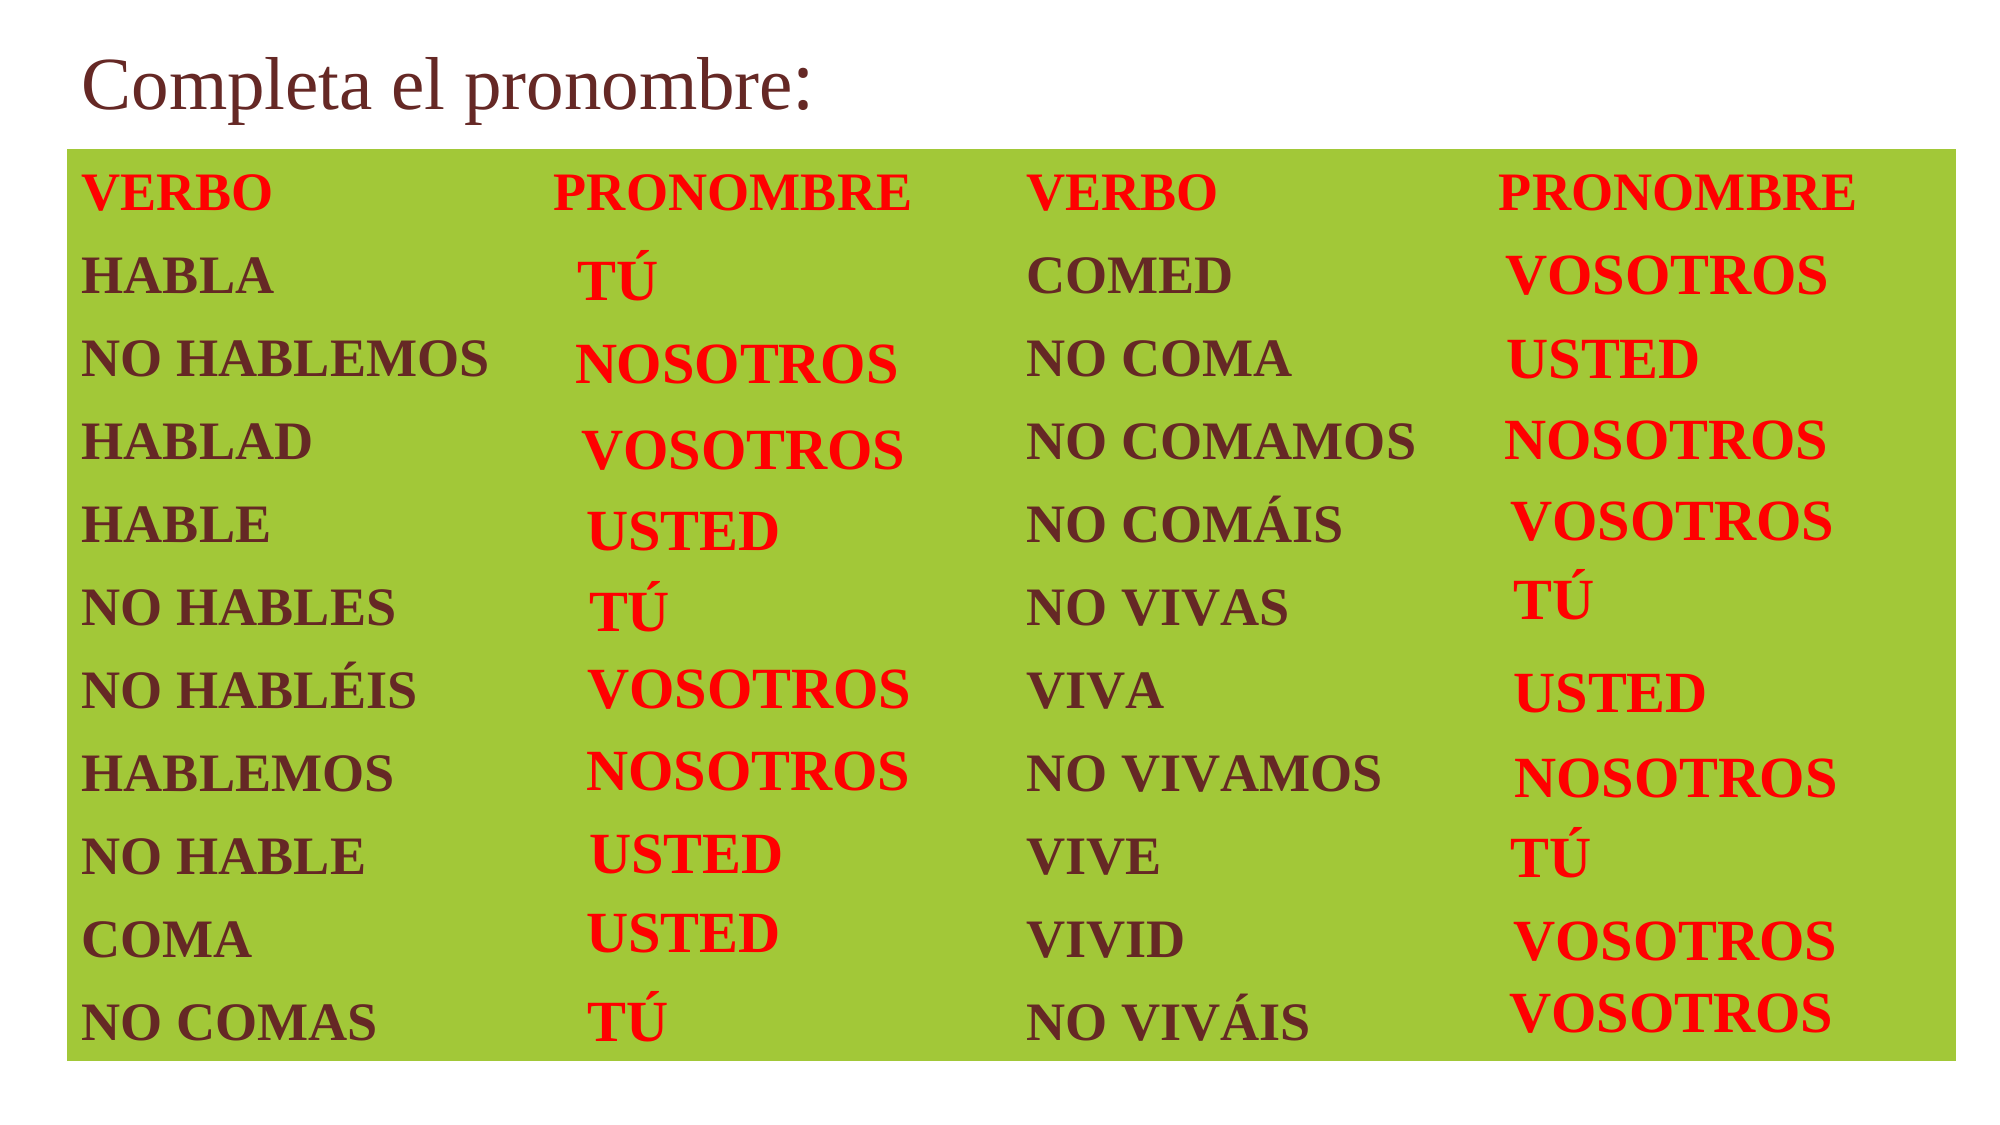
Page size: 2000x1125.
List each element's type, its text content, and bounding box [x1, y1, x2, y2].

text_box USTED [1498, 654, 1830, 734]
table_cell [1484, 730, 1956, 813]
table_cell HABLA [67, 232, 539, 315]
table_cell [1484, 398, 1956, 481]
text_box NOSOTROS [571, 732, 927, 811]
table_cell NO COMA [1011, 315, 1484, 398]
table_header VERBO [67, 149, 539, 232]
table_cell HABLAD [67, 398, 539, 481]
table_cell VIVE [1011, 813, 1484, 896]
text_box USTED [571, 492, 903, 572]
text_box TÚ [574, 573, 906, 650]
table_cell [539, 398, 1011, 481]
table_cell NO COMÁIS [1011, 481, 1484, 564]
text_box VOSOTROS [1498, 902, 1874, 982]
table_cell VIVA [1011, 647, 1484, 730]
table_cell [1484, 481, 1956, 564]
text_box VOSOTROS [1494, 974, 1865, 1054]
table_cell NO HABLE [67, 813, 539, 896]
table_cell COMA [67, 896, 539, 979]
table_cell NO HABLEMOS [67, 315, 539, 398]
text_box VOSOTROS [572, 650, 928, 730]
table_header PRONOMBRE [1484, 149, 1956, 232]
title Completa el pronombre: [66, 31, 1922, 134]
table_cell NO HABLES [67, 564, 539, 647]
text_box NOSOTROS [560, 325, 918, 405]
table_cell NO COMAMOS [1011, 398, 1484, 481]
table_cell [1484, 813, 1499, 896]
text_box VOSOTROS [1495, 482, 1854, 562]
text_box VOSOTROS [566, 411, 927, 490]
table_cell NO VIVÁIS [1011, 979, 1484, 1061]
table_cell [539, 730, 1011, 813]
text_box VOSOTROS [1491, 236, 1870, 316]
table_cell [539, 813, 1011, 896]
table_cell [539, 232, 1011, 315]
text_box TÚ [1495, 819, 1827, 898]
text_box TÚ [573, 983, 904, 1062]
table_header VERBO [1011, 149, 1484, 232]
text_box TÚ [1498, 562, 1830, 641]
table_cell [1484, 315, 1956, 398]
table_cell [539, 979, 1011, 1061]
table_cell [539, 896, 1011, 979]
table_cell NO COMAS [67, 979, 539, 1061]
table_cell NO VIVAMOS [1011, 730, 1484, 813]
table_cell HABLEMOS [67, 730, 539, 813]
table_cell [1484, 896, 1956, 979]
table_cell HABLE [67, 481, 539, 564]
table_cell VIVID [1011, 896, 1484, 979]
table_cell COMED [1011, 232, 1484, 315]
table_cell [1484, 979, 1956, 1061]
table_cell [906, 647, 1011, 730]
table_cell [1484, 564, 1956, 647]
table_cell [539, 647, 574, 730]
table_header PRONOMBRE [539, 149, 1011, 232]
table_cell [539, 564, 1011, 647]
text_box TÚ [562, 242, 894, 321]
table_cell [1484, 647, 1956, 730]
text_box USTED [571, 894, 903, 973]
table_cell NO VIVAS [1011, 564, 1484, 647]
text_box NOSOTROS [1499, 740, 1860, 819]
table_cell [539, 315, 1011, 398]
text_box NOSOTROS [1490, 401, 1860, 480]
text_box USTED [574, 815, 906, 894]
table_cell [1827, 813, 1956, 896]
table_cell [539, 481, 1011, 564]
table_cell [1484, 232, 1956, 315]
table_cell NO HABLÉIS [67, 647, 539, 730]
text_box USTED [1492, 320, 1823, 400]
